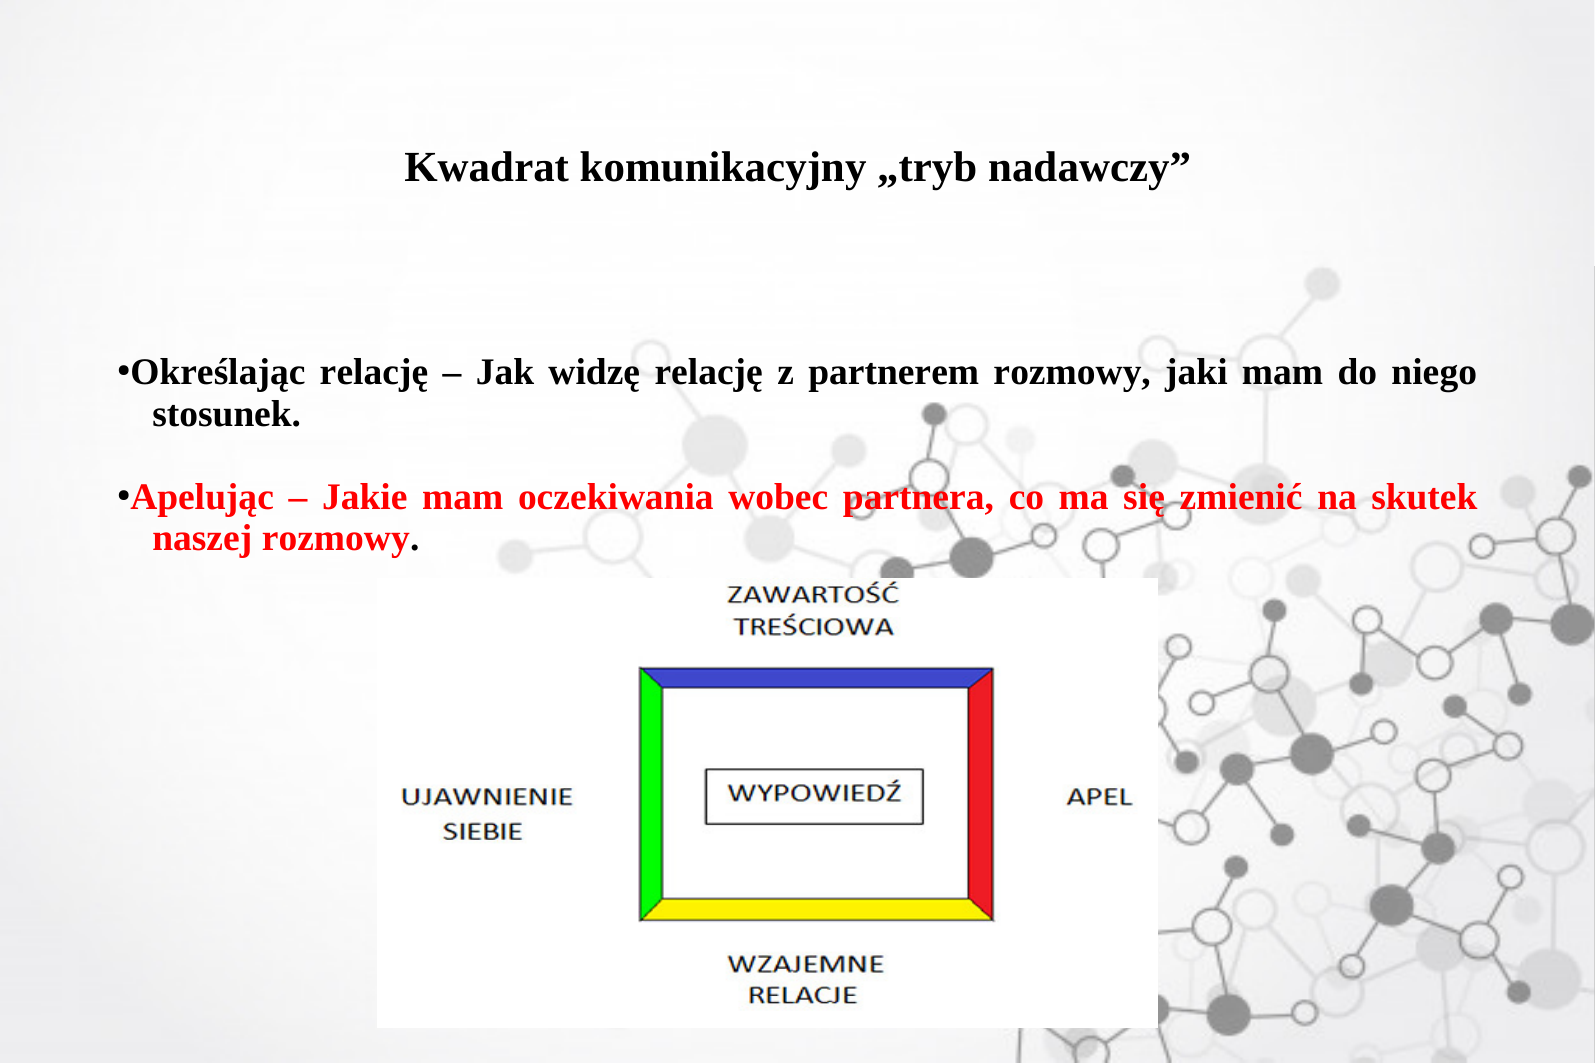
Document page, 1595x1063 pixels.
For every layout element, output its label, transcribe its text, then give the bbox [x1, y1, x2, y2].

subtitle Określając relację – Jak widzę relację z partnerem rozmowy, jaki mam do niego stosunek. Apelując – Jakie mam oczekiwania wobec partnera, co ma się zmienić na skutek naszej rozmowy. [117, 295, 1479, 615]
title Kwadrat komunikacyjny „tryb nadawczy” [117, 78, 1479, 256]
picture [0, 0, 1595, 1063]
